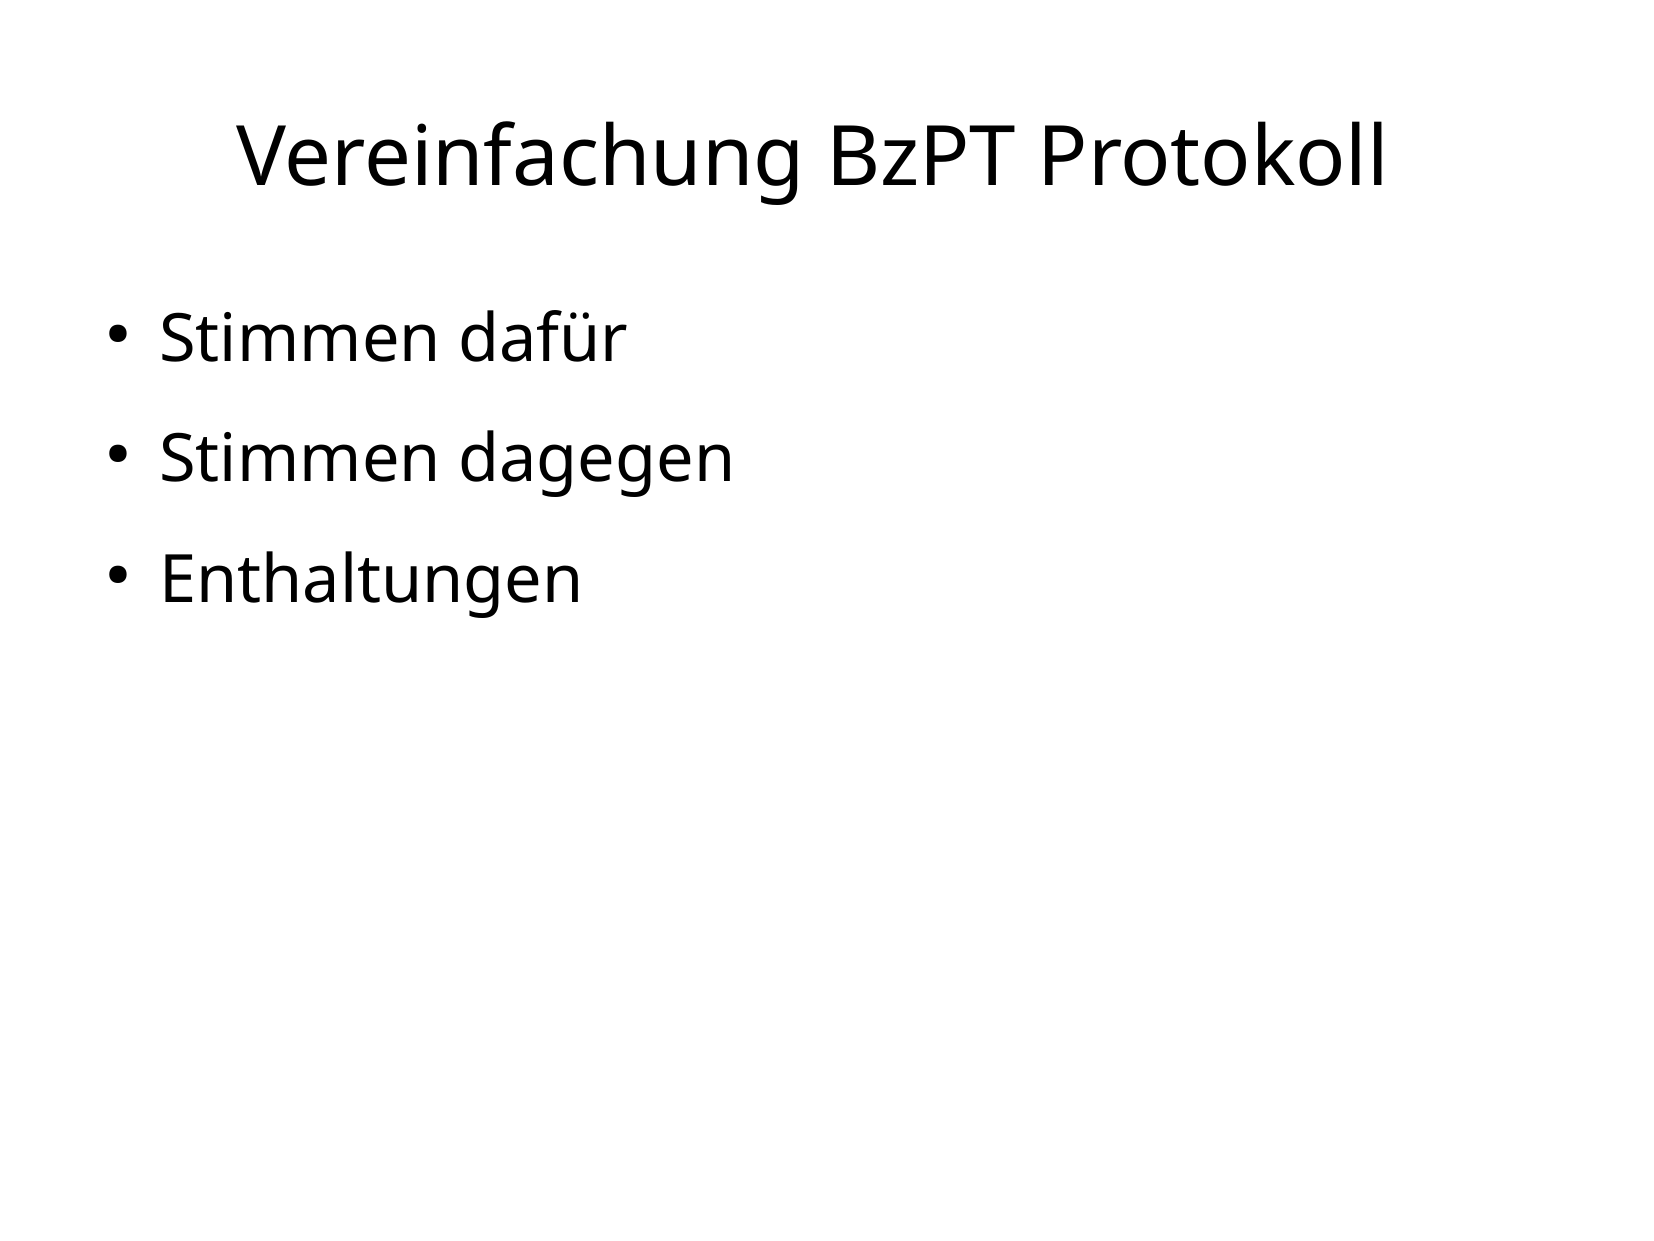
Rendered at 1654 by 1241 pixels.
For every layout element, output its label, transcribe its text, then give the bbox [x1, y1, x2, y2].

list Stimmen dafür Stimmen dagegen Enthaltungen [88, 290, 1572, 1094]
title Vereinfachung BzPT Protokoll [82, 56, 1571, 250]
